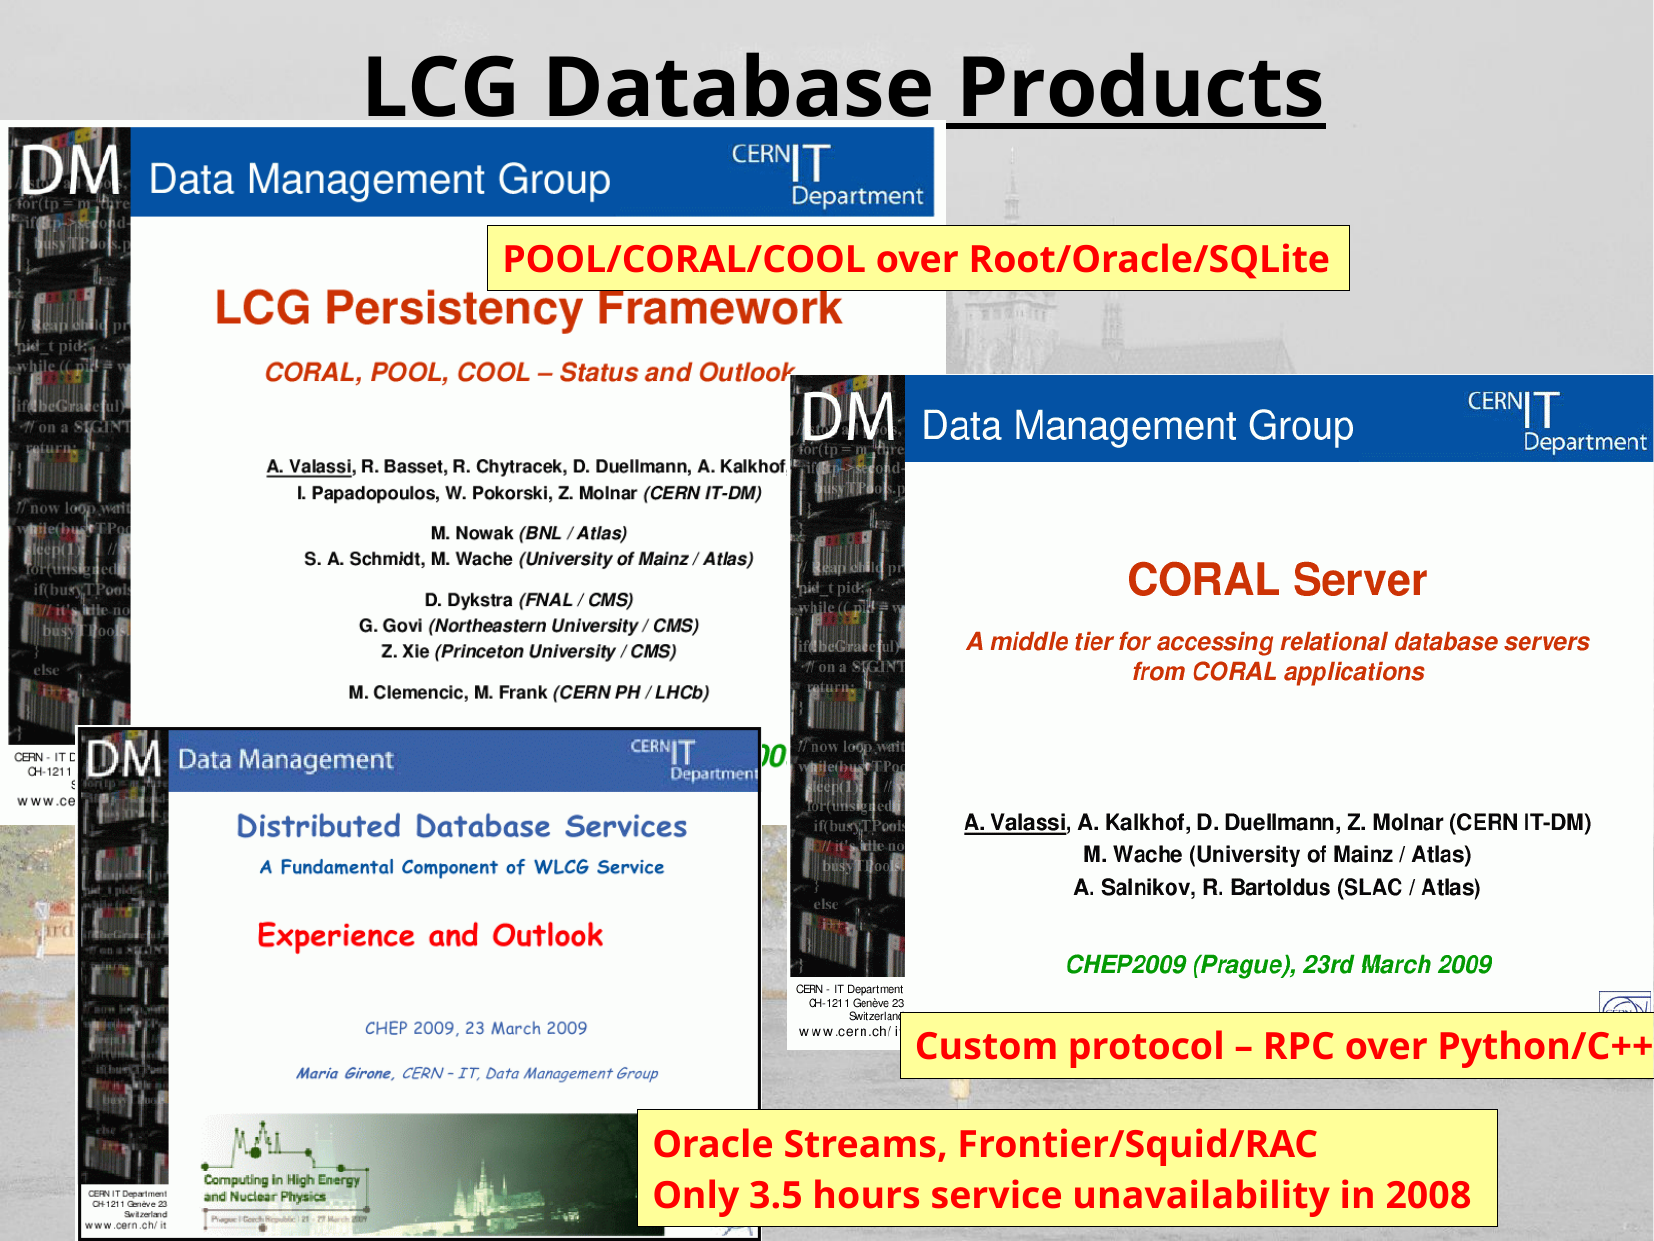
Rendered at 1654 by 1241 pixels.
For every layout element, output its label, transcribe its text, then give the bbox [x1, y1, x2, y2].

picture [0, 0, 1654, 1241]
text_box Custom protocol – RPC over Python/C++ [900, 1012, 1607, 1066]
title LCG Database Products [149, 0, 1538, 168]
text_box Oracle Streams, Frontier/Squid/RAC Only 3.5 hours service unavailability in 2008 [637, 1109, 1465, 1201]
text_box POOL/CORAL/COOL over Root/Oracle/SQLite [487, 225, 1350, 278]
